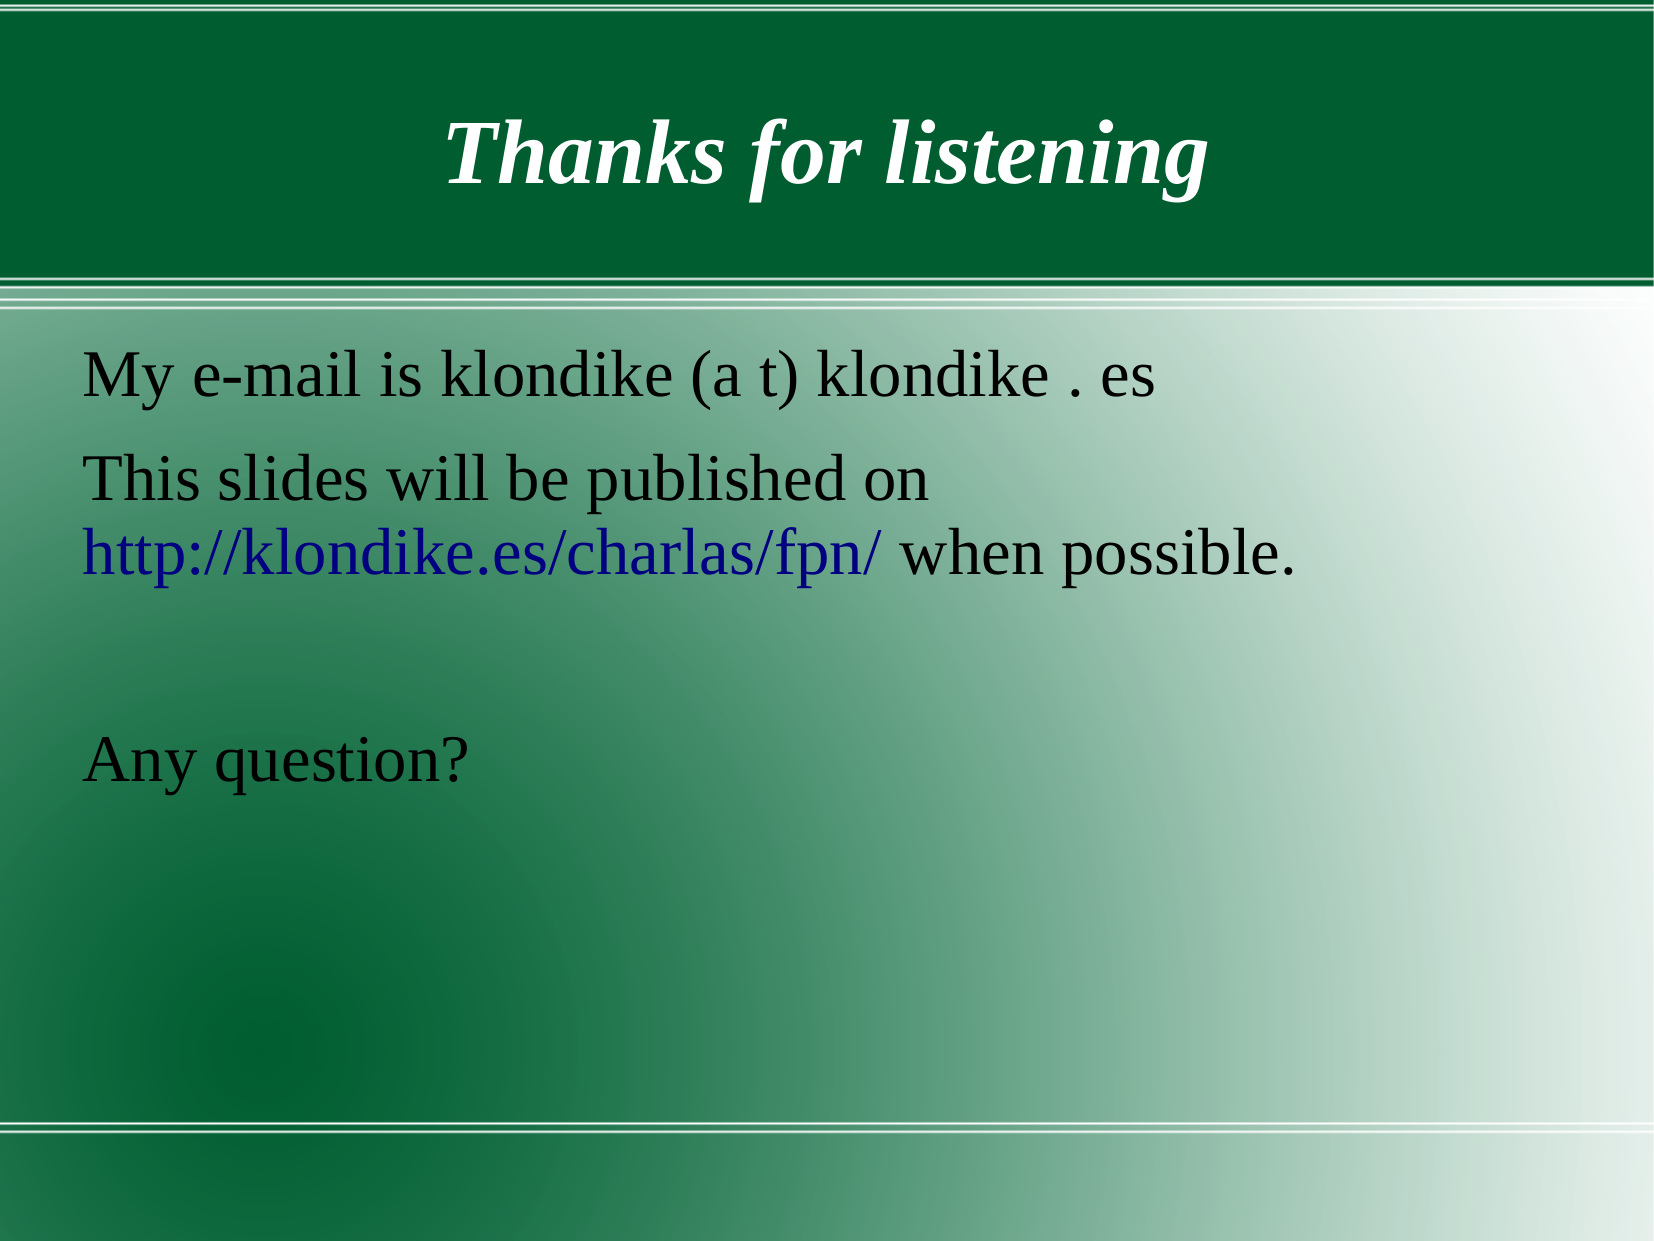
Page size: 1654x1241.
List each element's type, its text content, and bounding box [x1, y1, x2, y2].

picture [0, 0, 1654, 1241]
list My e-mail is klondike (a t) klondike . es This slides will be published on http://klondike.es/charlas/fpn/ when possible. Any question? [82, 337, 1571, 1057]
title Thanks for listening [82, 49, 1571, 257]
